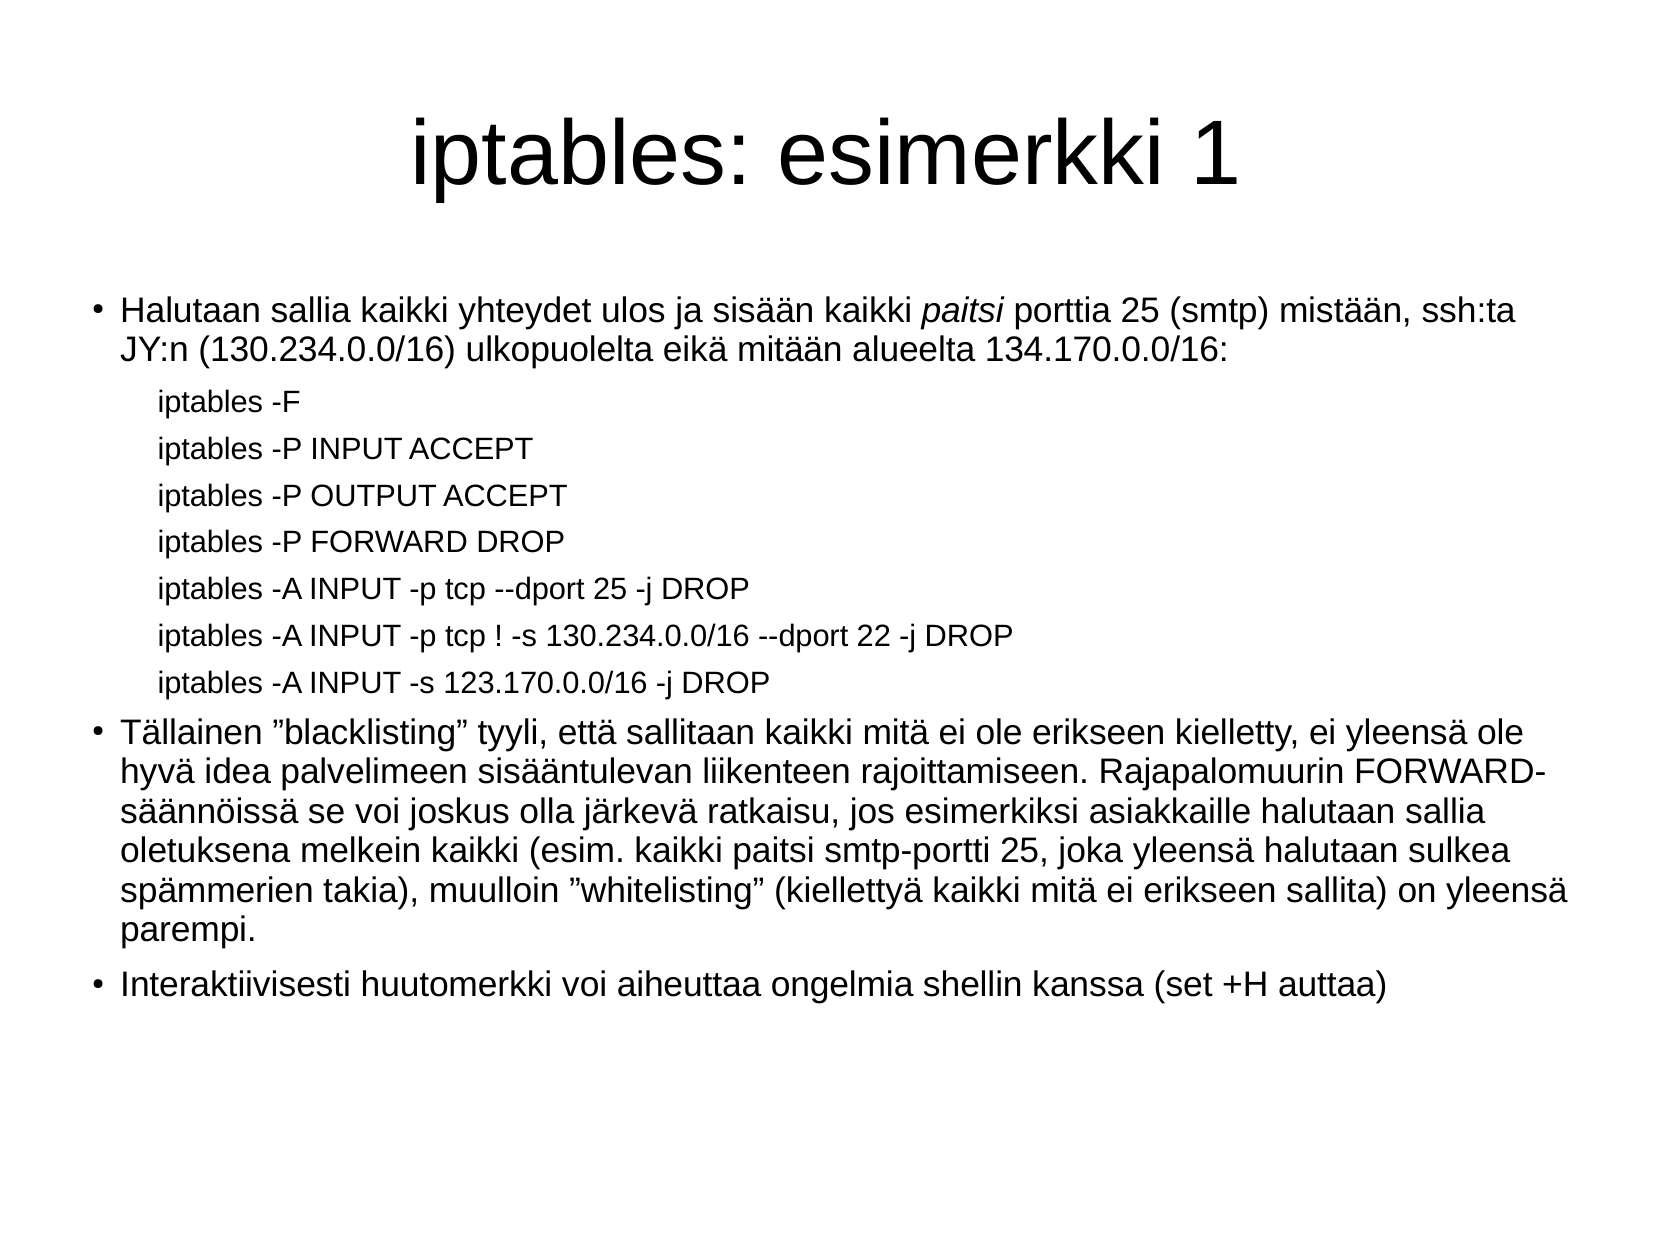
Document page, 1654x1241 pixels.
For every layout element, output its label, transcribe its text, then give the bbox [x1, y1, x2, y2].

list Halutaan sallia kaikki yhteydet ulos ja sisään kaikki paitsi porttia 25 (smtp) mistään, ssh:ta JY:n (130.234.0.0/16) ulkopuolelta eikä mitään alueelta 134.170.0.0/16: iptables -F iptables -P INPUT ACCEPT iptables -P OUTPUT ACCEPT iptables -P FORWARD DROP iptables -A INPUT -p tcp --dport 25 -j DROP iptables -A INPUT -p tcp ! -s 130.234.0.0/16 --dport 22 -j DROP iptables -A INPUT -s 123.170.0.0/16 -j DROP Tällainen ”blacklisting” tyyli, että sallitaan kaikki mitä ei ole erikseen kielletty, ei yleensä ole hyvä idea palvelimeen sisääntulevan liikenteen rajoittamiseen. Rajapalomuurin FORWARD-säännöissä se voi joskus olla järkevä ratkaisu, jos esimerkiksi asiakkaille halutaan sallia oletuksena melkein kaikki (esim. kaikki paitsi smtp-portti 25, joka yleensä halutaan sulkea spämmerien takia), muulloin ”whitelisting” (kiellettyä kaikki mitä ei erikseen sallita) on yleensä parempi. Interaktiivisesti huutomerkki voi aiheuttaa ongelmia shellin kanssa (set +H auttaa) [82, 290, 1571, 1010]
title iptables: esimerkki 1 [82, 49, 1571, 257]
